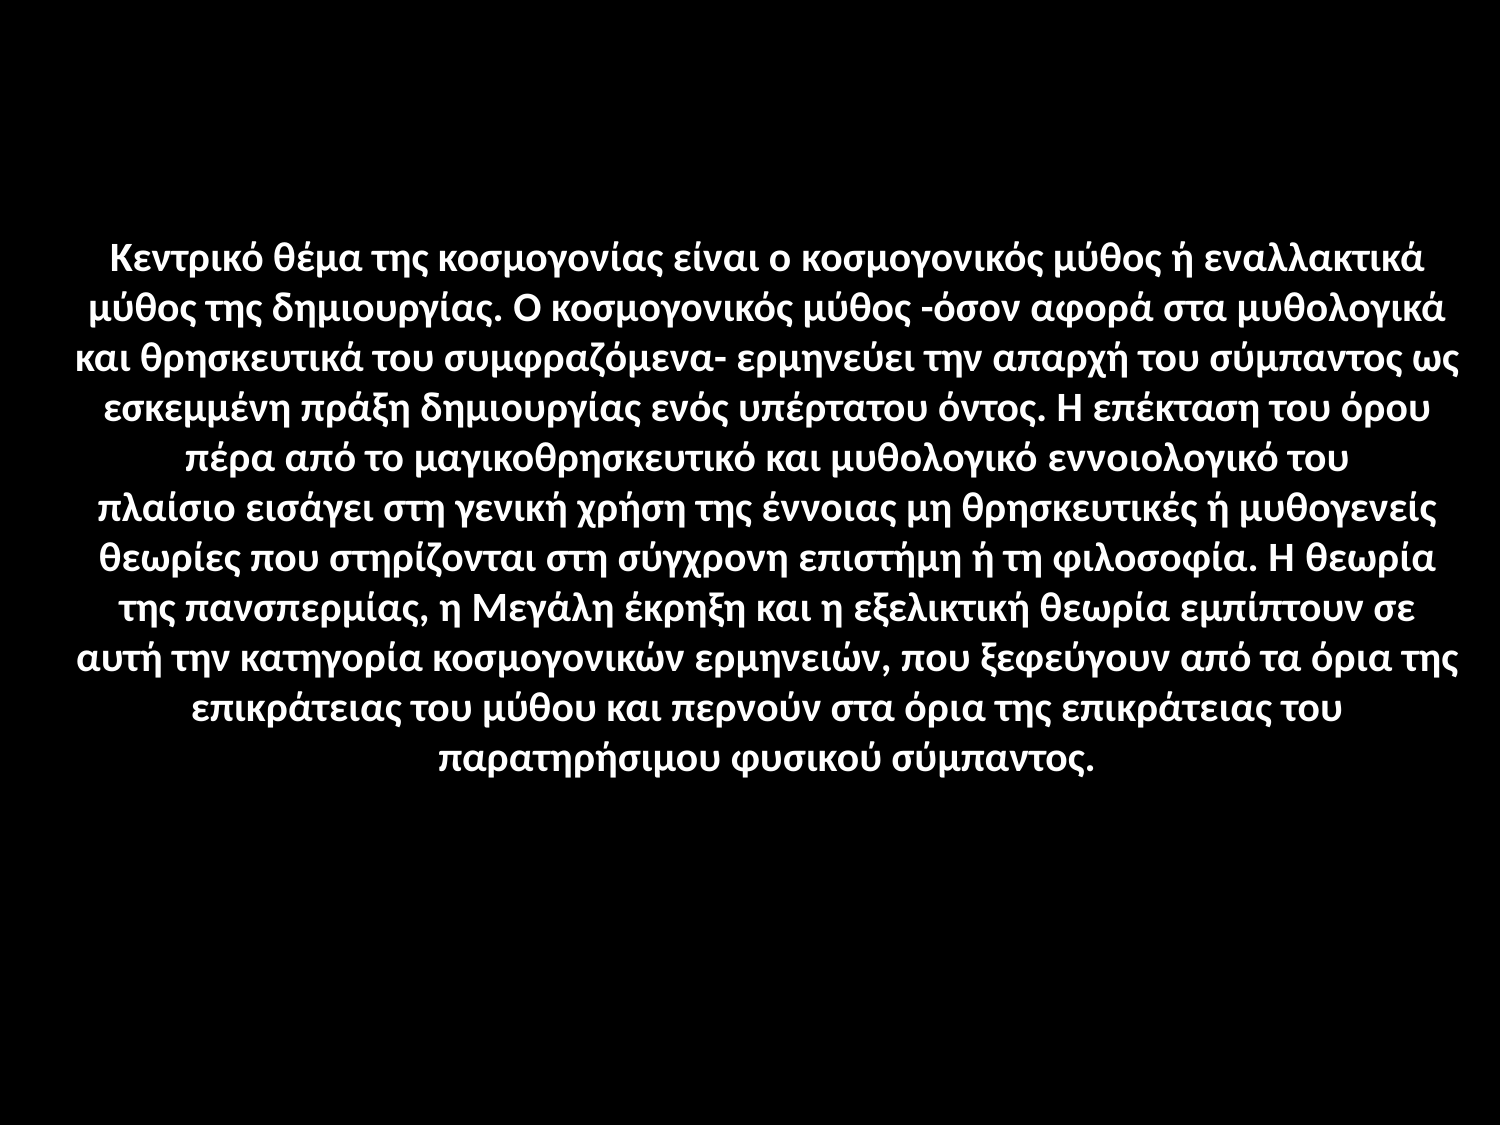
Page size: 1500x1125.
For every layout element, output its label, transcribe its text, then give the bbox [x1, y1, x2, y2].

text_box Κεντρικό θέμα της κοσμογονίας είναι ο κοσμογονικός μύθος ή εναλλακτικά μύθος της δημιουργίας. Ο κοσμογονικός μύθος -όσον αφορά στα μυθολογικά και θρησκευτικά του συμφραζόμενα- ερμηνεύει την απαρχή του σύμπαντος ως εσκεμμένη πράξη δημιουργίας ενός υπέρτατου όντος. Η επέκταση του όρου πέρα από το μαγικοθρησκευτικό και μυθολογικό εννοιολογικό του πλαίσιο εισάγει στη γενική χρήση της έννοιας μη θρησκευτικές ή μυθογενείς θεωρίες που στηρίζονται στη σύγχρονη επιστήμη ή τη φιλοσοφία. Η θεωρία της πανσπερμίας, η Μεγάλη έκρηξη και η εξελικτική θεωρία εμπίπτουν σε αυτή την κατηγορία κοσμογονικών ερμηνειών, που ξεφεύγουν από τα όρια της επικράτειας του μύθου και περνούν στα όρια της επικράτειας του παρατηρήσιμου φυσικού σύμπαντος. [58, 222, 1477, 788]
